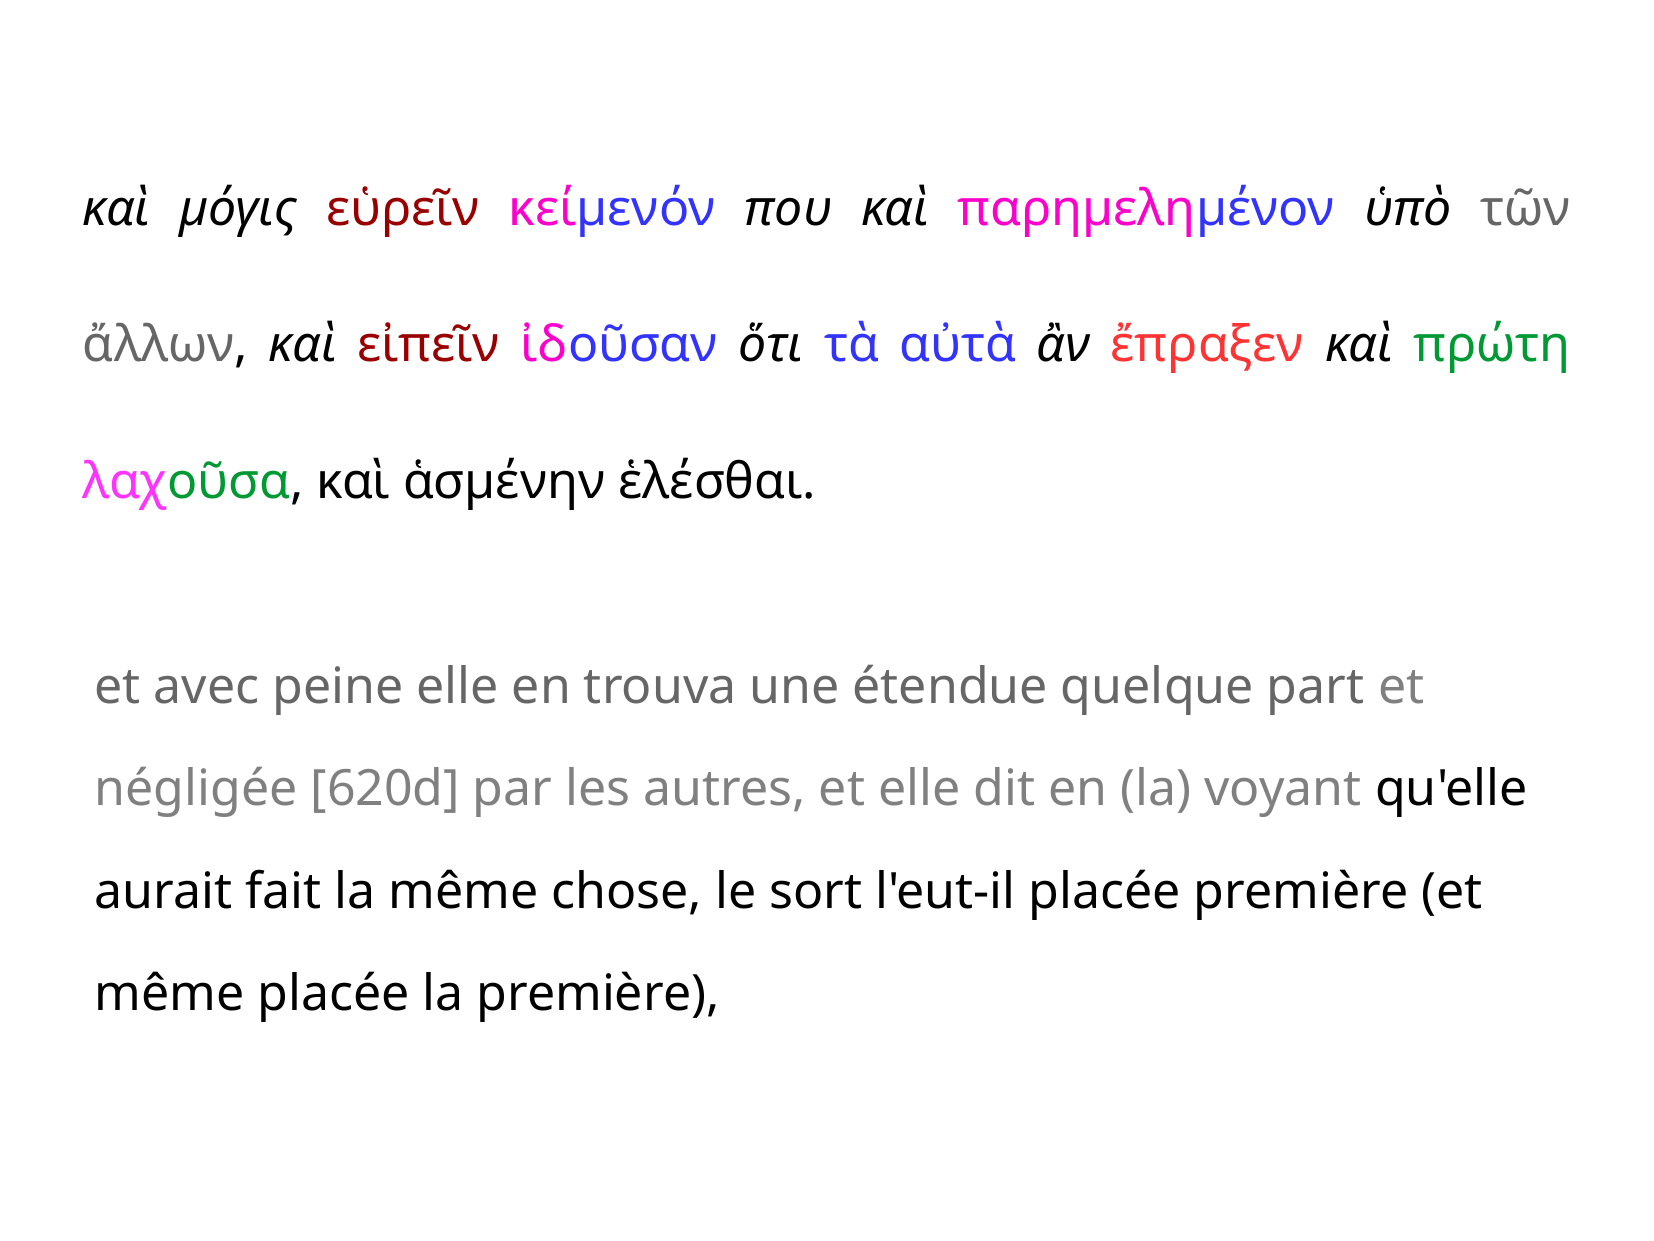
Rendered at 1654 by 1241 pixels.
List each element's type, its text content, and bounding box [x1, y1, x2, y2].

title καὶ μόγις εὑρεῖν κείμενόν που καὶ παρημελημένον ὑπὸ τῶν ἄλλων, καὶ εἰπεῖν ἰδοῦσαν ὅτι τὰ αὐτὰ ἂν ἔπραξεν καὶ πρώτη λαχοῦσα, καὶ ἁσμένην ἑλέσθαι. [82, 49, 1571, 567]
list et avec peine elle en trouva une étendue quelque part et négligée [620d] par les autres, et elle dit en (la) voyant qu'elle aurait fait la même chose, le sort l'eut-il placée première (et même placée la première), [94, 615, 1583, 1146]
